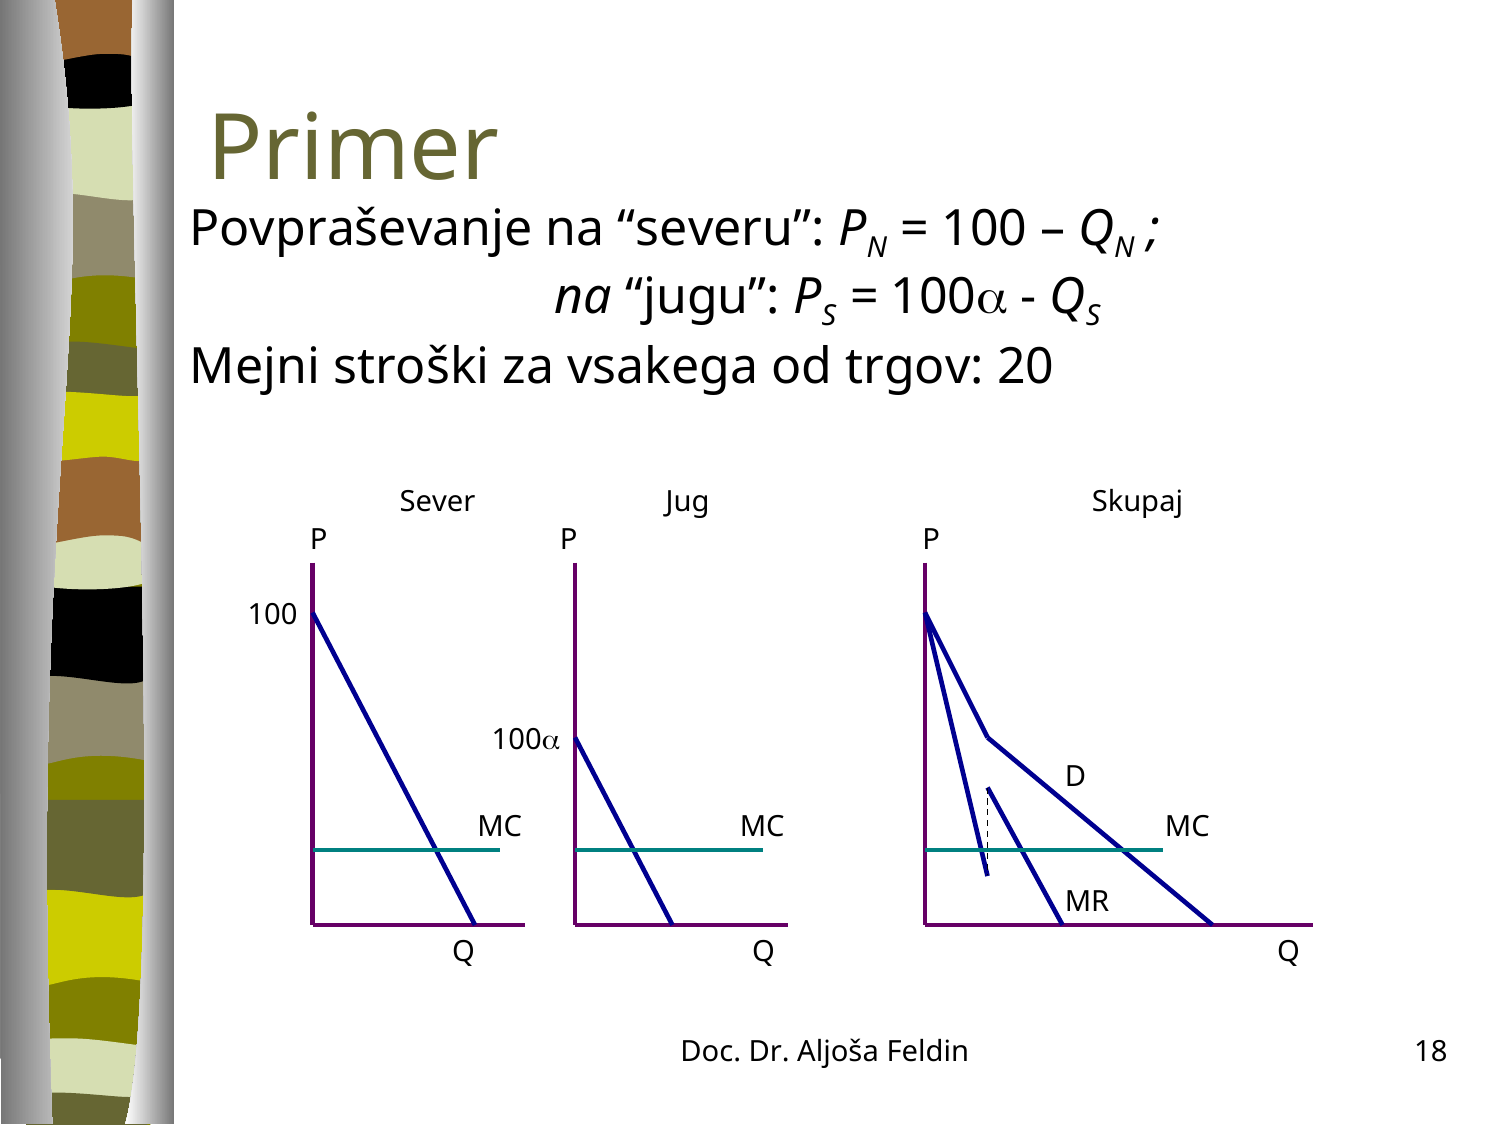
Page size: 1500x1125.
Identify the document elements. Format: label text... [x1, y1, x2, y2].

text_box Povpraševanje na “severu”: PN = 100 – QN ; na “jugu”: PS = 100 - QS [174, 187, 1363, 340]
text_box 100 [474, 712, 576, 763]
text_box Q [1262, 924, 1401, 976]
text_box Q [737, 924, 876, 976]
text_box MC [462, 799, 550, 851]
text_box 100 [199, 587, 313, 638]
text_box Doc. Dr. Aljoša Feldin [587, 1024, 1063, 1100]
text_box P [874, 512, 988, 563]
text_box D [1049, 749, 1225, 801]
text_box P [512, 512, 625, 563]
text_box Sever [362, 474, 513, 526]
text_box P [262, 512, 376, 563]
text_box MC [724, 799, 813, 851]
text_box MR [1050, 874, 1138, 926]
text_box Jug [612, 474, 763, 526]
text_box <number> [1149, 1024, 1463, 1100]
text_box Mejni stroški za vsakega od trgov: 20 [174, 326, 1326, 402]
text_box Skupaj [1025, 474, 1251, 526]
text_box Q [437, 924, 576, 976]
text_box MC [1149, 799, 1238, 851]
title Primer [192, 24, 1468, 261]
